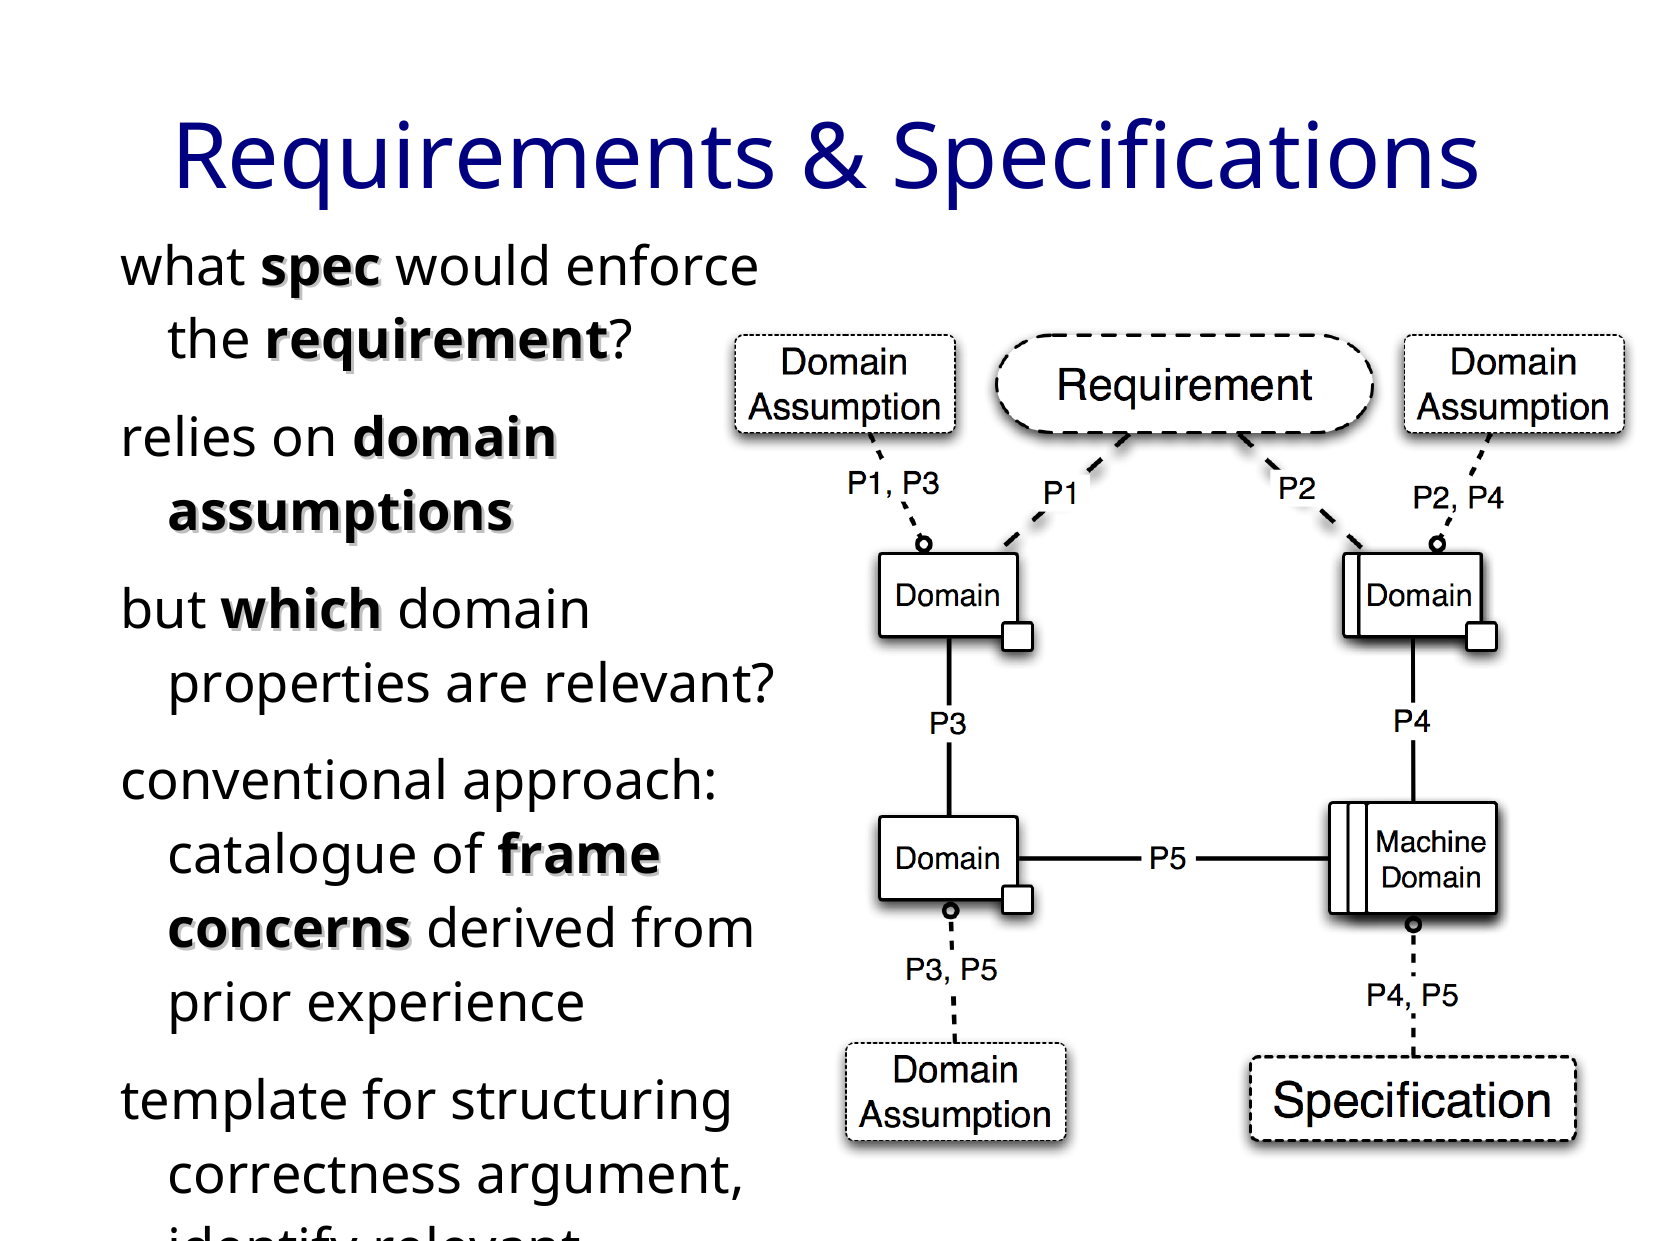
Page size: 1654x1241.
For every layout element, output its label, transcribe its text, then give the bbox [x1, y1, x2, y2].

picture [842, 310, 1654, 1178]
list what spec would enforce the requirement? relies on domain assumptions but which domain properties are relevant? conventional approach: catalogue of frame concerns derived from prior experience template for structuring correctness argument, identify relevant assumptions [25, 226, 842, 1206]
title Requirements & Specifications [82, 49, 1571, 257]
